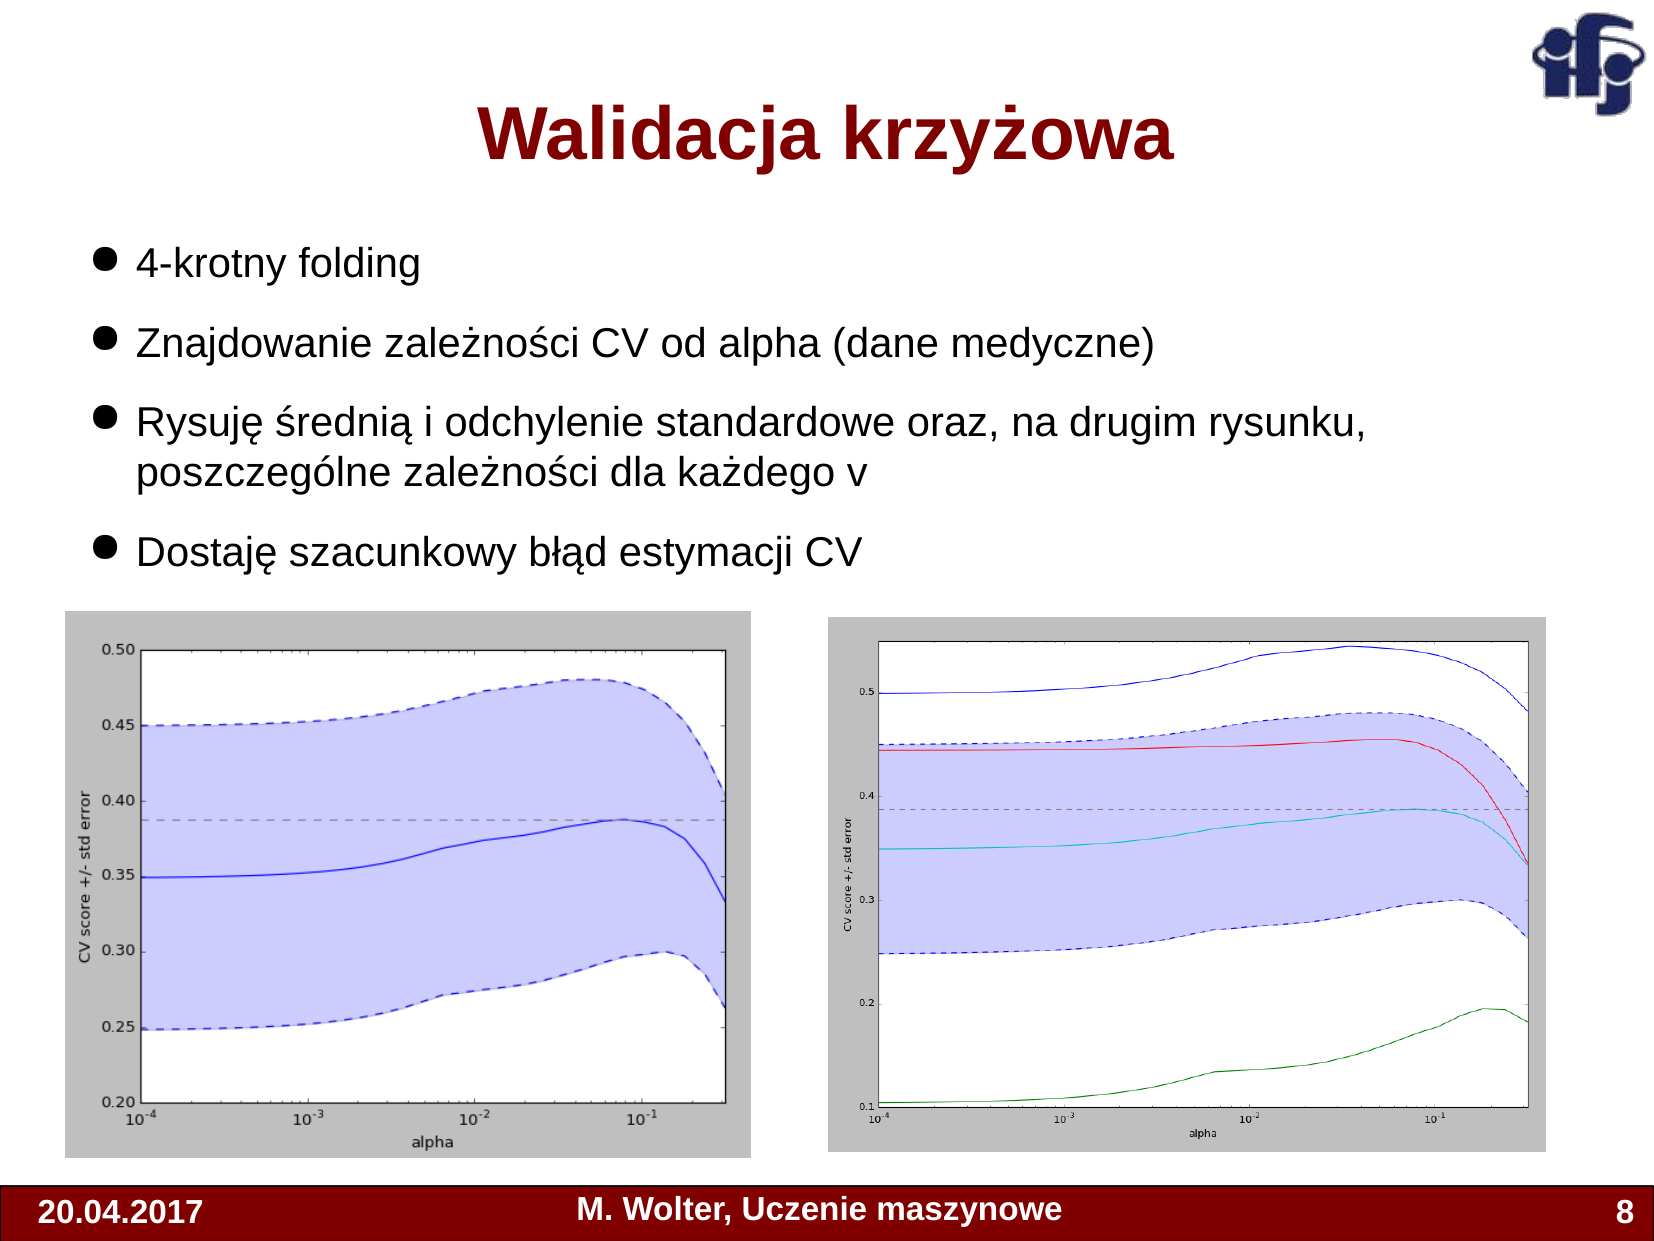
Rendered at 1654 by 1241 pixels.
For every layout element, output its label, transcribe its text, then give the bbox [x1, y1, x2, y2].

picture [1525, 0, 1654, 129]
picture [65, 611, 751, 1158]
title Walidacja krzyżowa [82, 25, 1571, 233]
list 4-krotny folding Znajdowanie zależności CV od alpha (dane medyczne) Rysuję średnią i odchylenie standardowe oraz, na drugim rysunku, poszczególne zależności dla każdego v Dostaję szacunkowy błąd estymacji CV [88, 236, 1577, 1152]
picture [828, 617, 1546, 1152]
